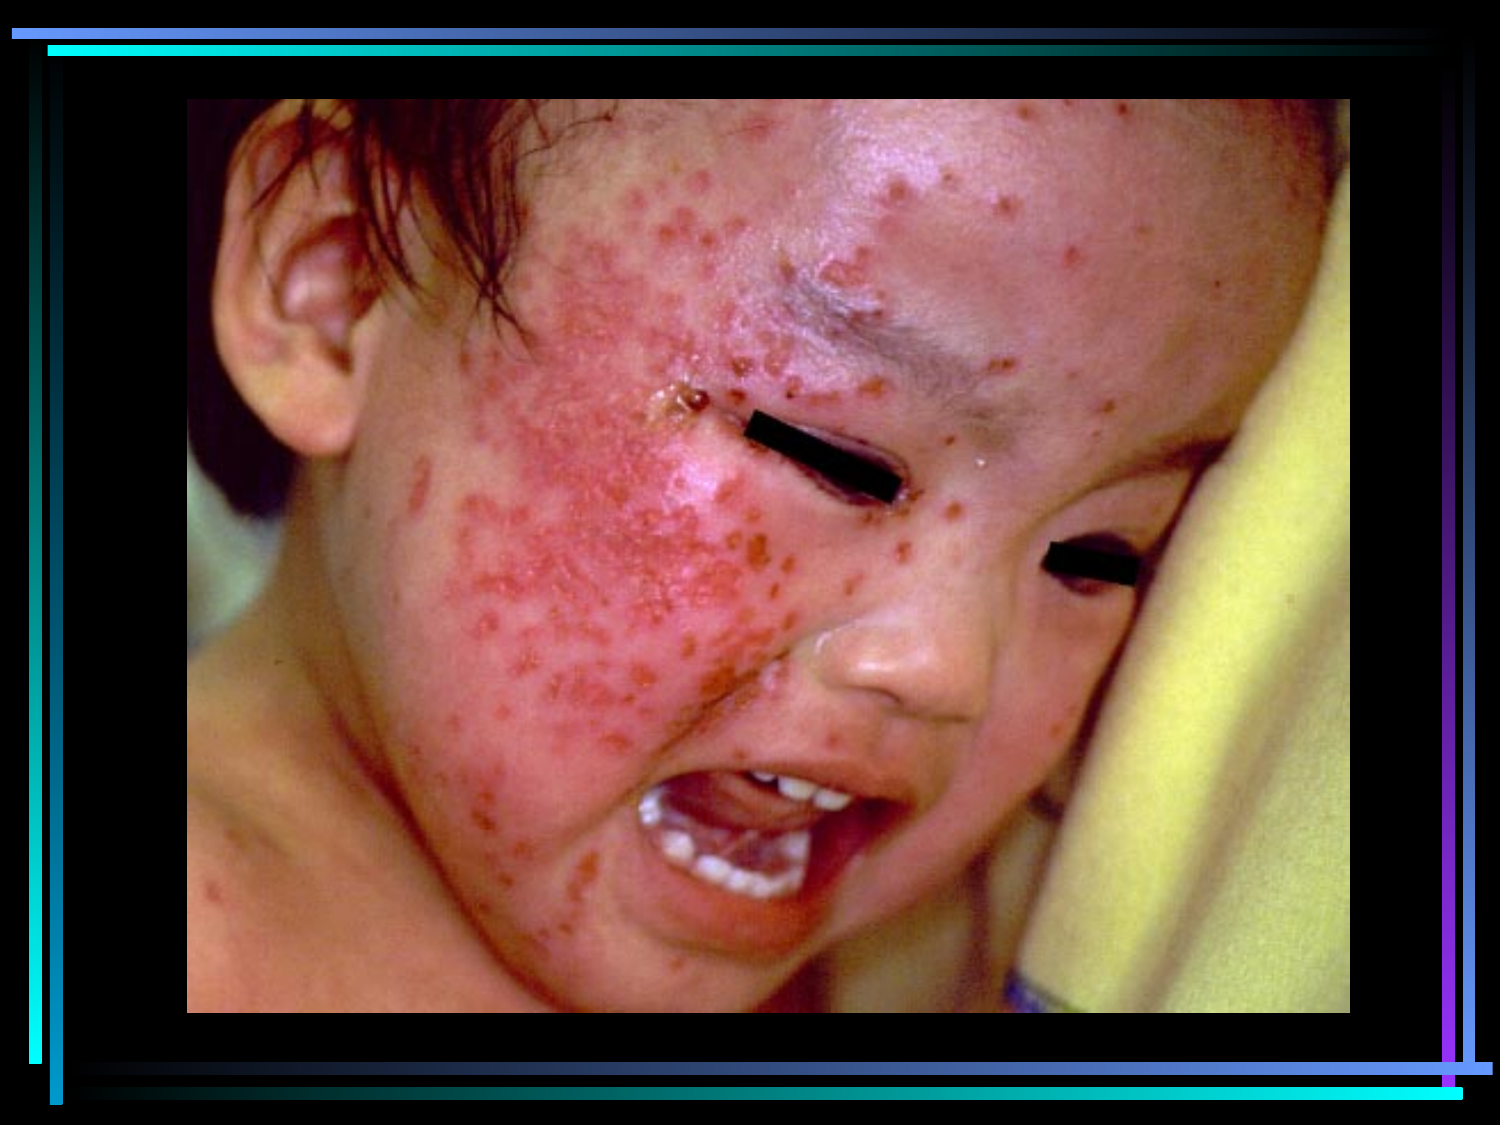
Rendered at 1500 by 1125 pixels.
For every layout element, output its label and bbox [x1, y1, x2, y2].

picture [187, 99, 1350, 1013]
